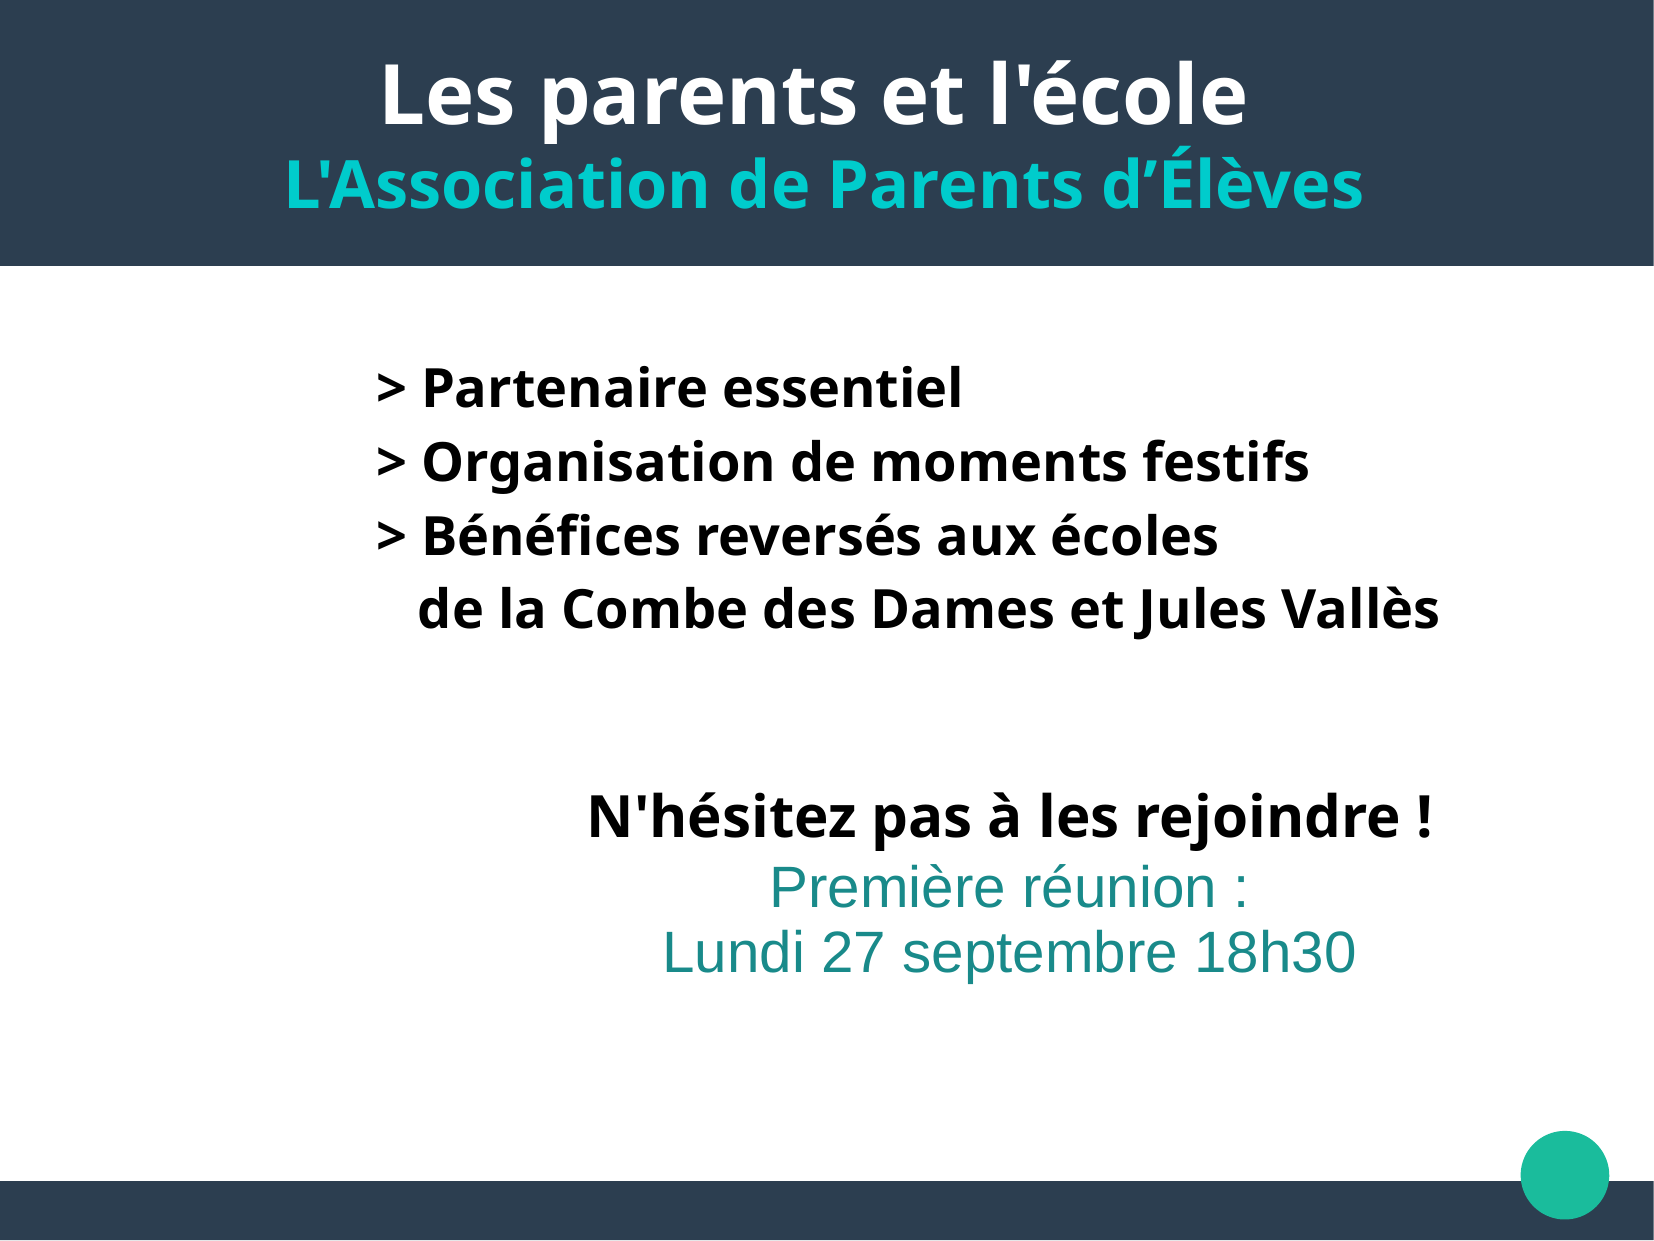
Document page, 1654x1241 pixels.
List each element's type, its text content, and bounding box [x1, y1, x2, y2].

text_box > Partenaire essentiel > Organisation de moments festifs > Bénéfices reversés aux écoles de la Combe des Dames et Jules Vallès [361, 341, 1253, 691]
text_box N'hésitez pas à les rejoindre ! Première réunion : Lundi 27 septembre 18h30 [637, 767, 1383, 991]
title Les parents et l'école L'Association de Parents d’Élèves [9, 5, 1640, 258]
